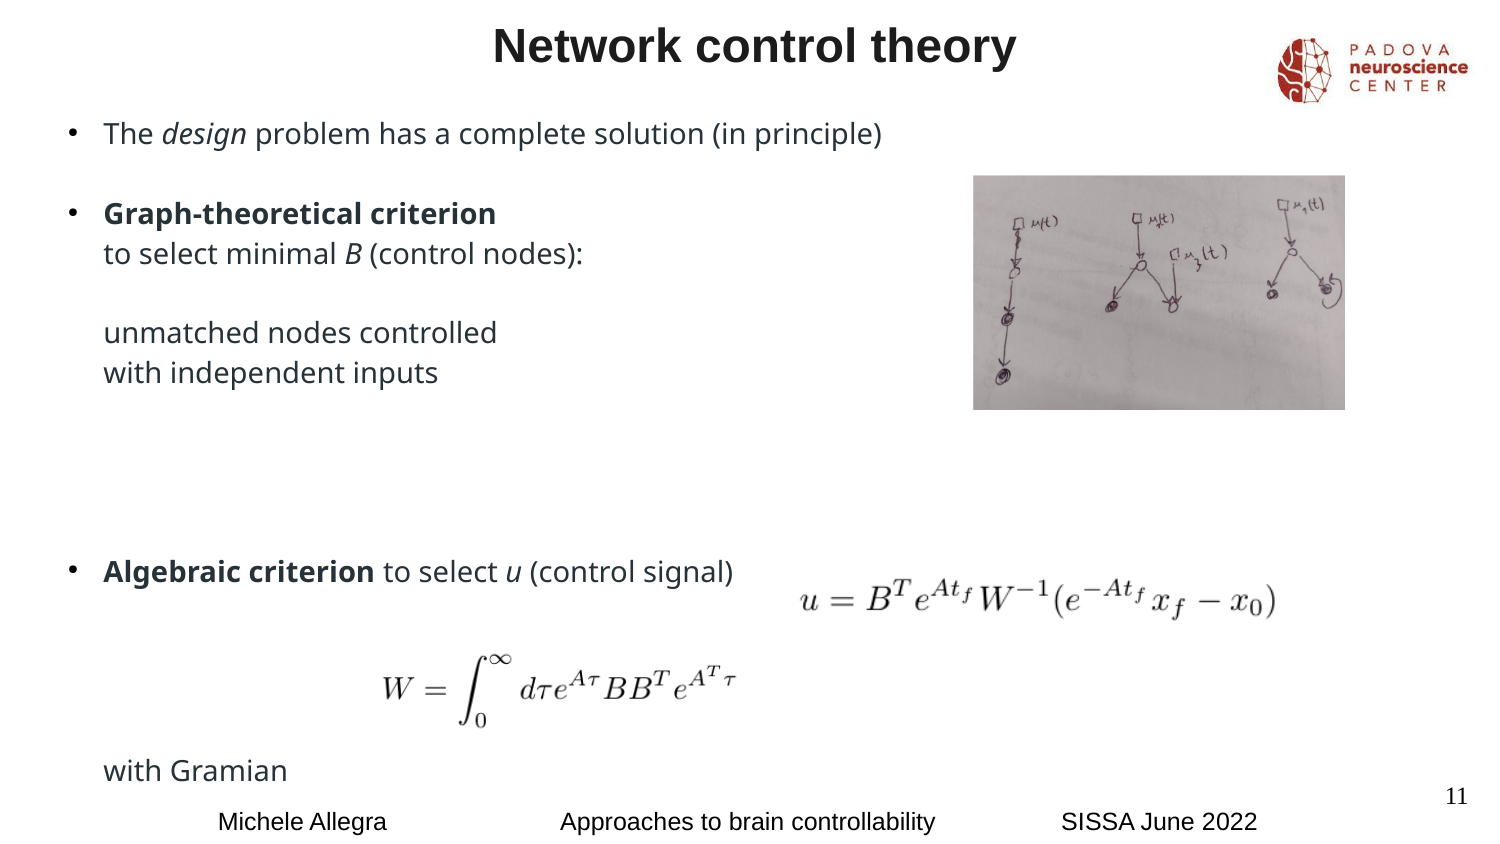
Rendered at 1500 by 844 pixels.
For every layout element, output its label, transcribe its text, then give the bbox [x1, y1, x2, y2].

text_box Michele Allegra Approaches to brain controllability SISSA June 2022 [64, 794, 1415, 844]
picture [784, 535, 1293, 649]
text_box The design problem has a complete solution (in principle) Graph-theoretical criterion to select minimal B (control nodes): unmatched nodes controlled with independent inputs Algebraic criterion to select u (control signal) with Gramian [53, 106, 1128, 844]
picture [358, 621, 762, 756]
text_box Network control theory [74, 0, 1436, 95]
picture [973, 175, 1345, 410]
picture [1268, 10, 1476, 123]
slide_number <number> [1378, 779, 1469, 844]
